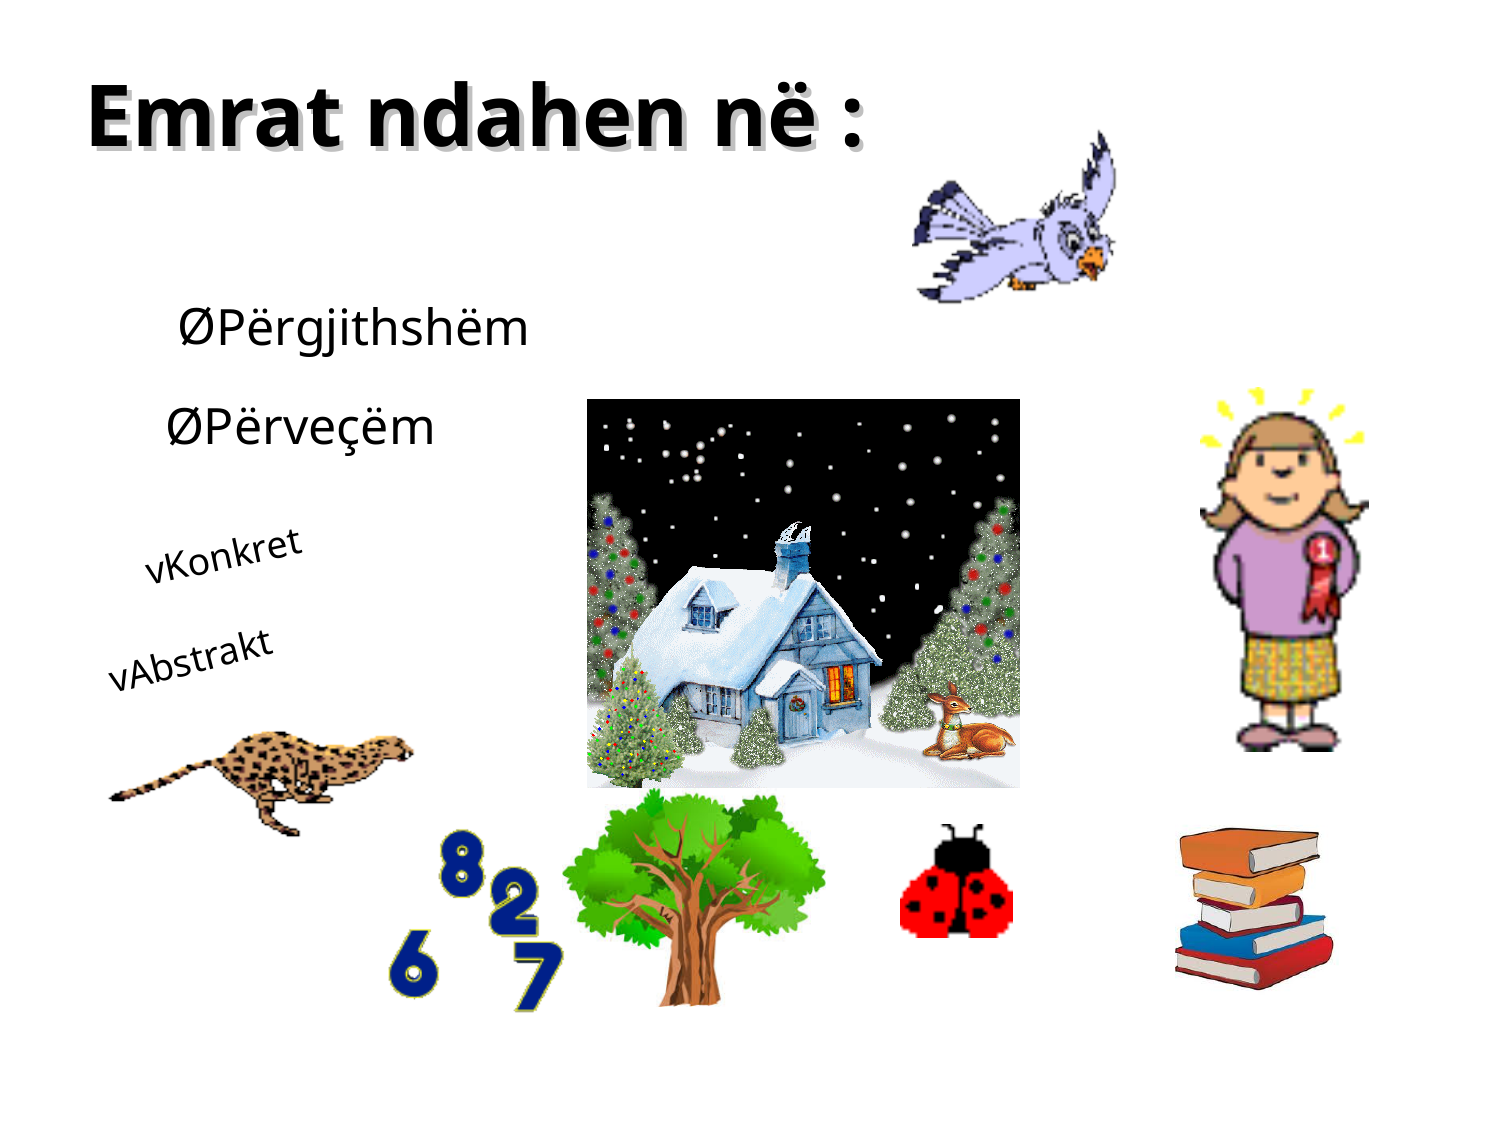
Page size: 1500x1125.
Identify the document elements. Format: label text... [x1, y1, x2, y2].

text_box Abstrakt [87, 587, 366, 714]
picture [912, 99, 1338, 368]
title Emrat ndahen në : [24, 50, 925, 176]
picture [1200, 387, 1369, 752]
picture [900, 824, 1013, 938]
picture [62, 399, 1020, 1032]
text_box Përveçëm [150, 387, 440, 464]
text_box Konkret [125, 473, 470, 605]
picture [1175, 812, 1339, 1007]
text_box Përgjithshëm [162, 287, 554, 364]
